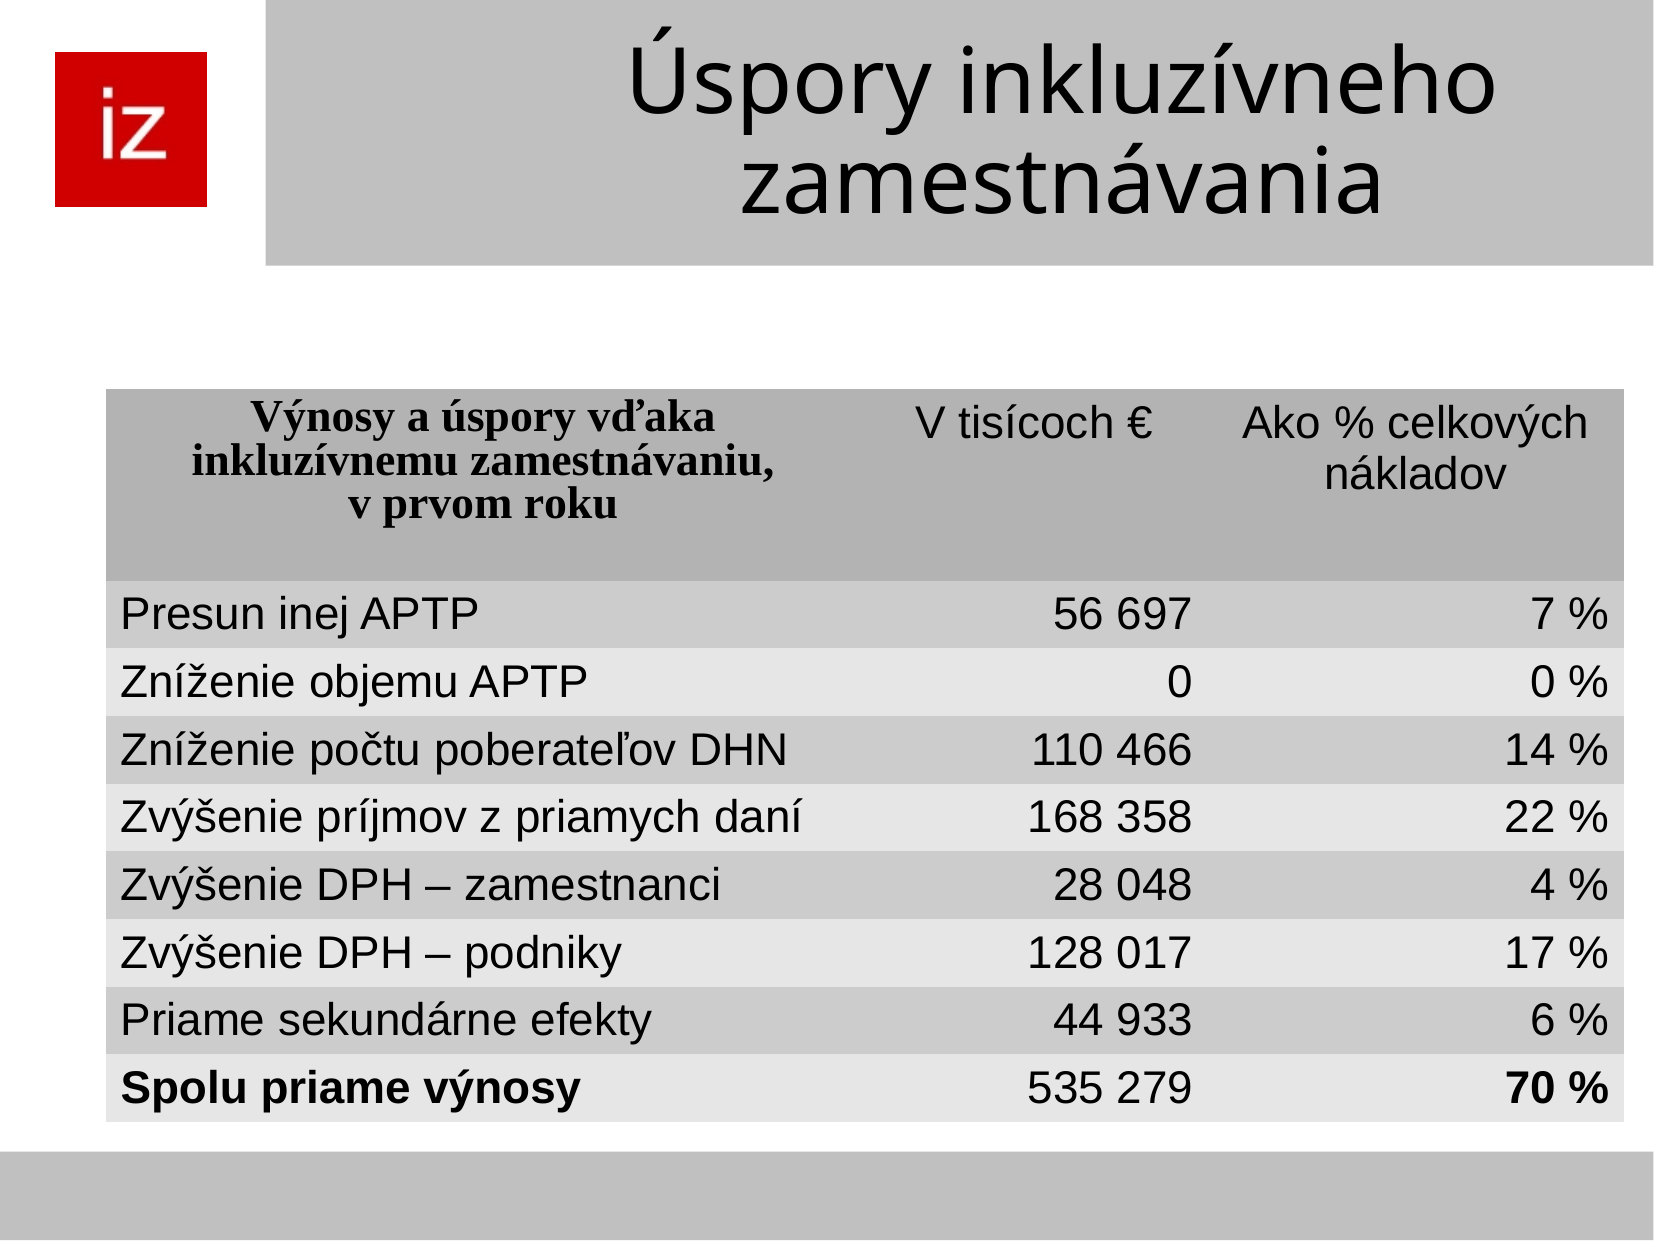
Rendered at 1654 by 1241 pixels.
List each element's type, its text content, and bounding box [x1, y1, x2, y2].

table_cell 70 % [1208, 1054, 1624, 1122]
table_cell 44 933 [860, 987, 1208, 1054]
table_cell 4 % [1208, 851, 1624, 919]
table_cell Spolu priame výnosy [106, 1054, 860, 1122]
table_header V tisícoch € [860, 389, 1208, 581]
table_cell Zníženie počtu poberateľov DHN [106, 716, 860, 784]
table_cell 0 [860, 648, 1208, 716]
table_cell 6 % [1208, 987, 1624, 1054]
table_cell Priame sekundárne efekty [106, 987, 860, 1054]
table_cell 168 358 [860, 784, 1208, 851]
table_header Výnosy a úspory vďaka inkluzívnemu zamestnávaniu, v prvom roku [106, 389, 860, 581]
table_cell Zvýšenie DPH – podniky [106, 919, 860, 987]
table_cell 56 697 [860, 581, 1208, 648]
title Úspory inkluzívneho zamestnávania [561, 29, 1565, 237]
table_cell 7 % [1208, 581, 1624, 648]
table_cell 110 466 [860, 716, 1208, 784]
table_cell 128 017 [860, 919, 1208, 987]
table_cell 17 % [1208, 919, 1624, 987]
table_cell Zvýšenie DPH – zamestnanci [106, 851, 860, 919]
table_cell Zníženie objemu APTP [106, 648, 860, 716]
table_cell 28 048 [860, 851, 1208, 919]
table_cell 535 279 [860, 1054, 1208, 1122]
table_cell 14 % [1208, 716, 1624, 784]
picture [55, 52, 207, 207]
table_cell Presun inej APTP [106, 581, 860, 648]
table_cell Zvýšenie príjmov z priamych daní [106, 784, 860, 851]
table_cell 22 % [1208, 784, 1624, 851]
table_header Ako % celkových nákladov [1208, 389, 1624, 581]
table_cell 0 % [1208, 648, 1624, 716]
